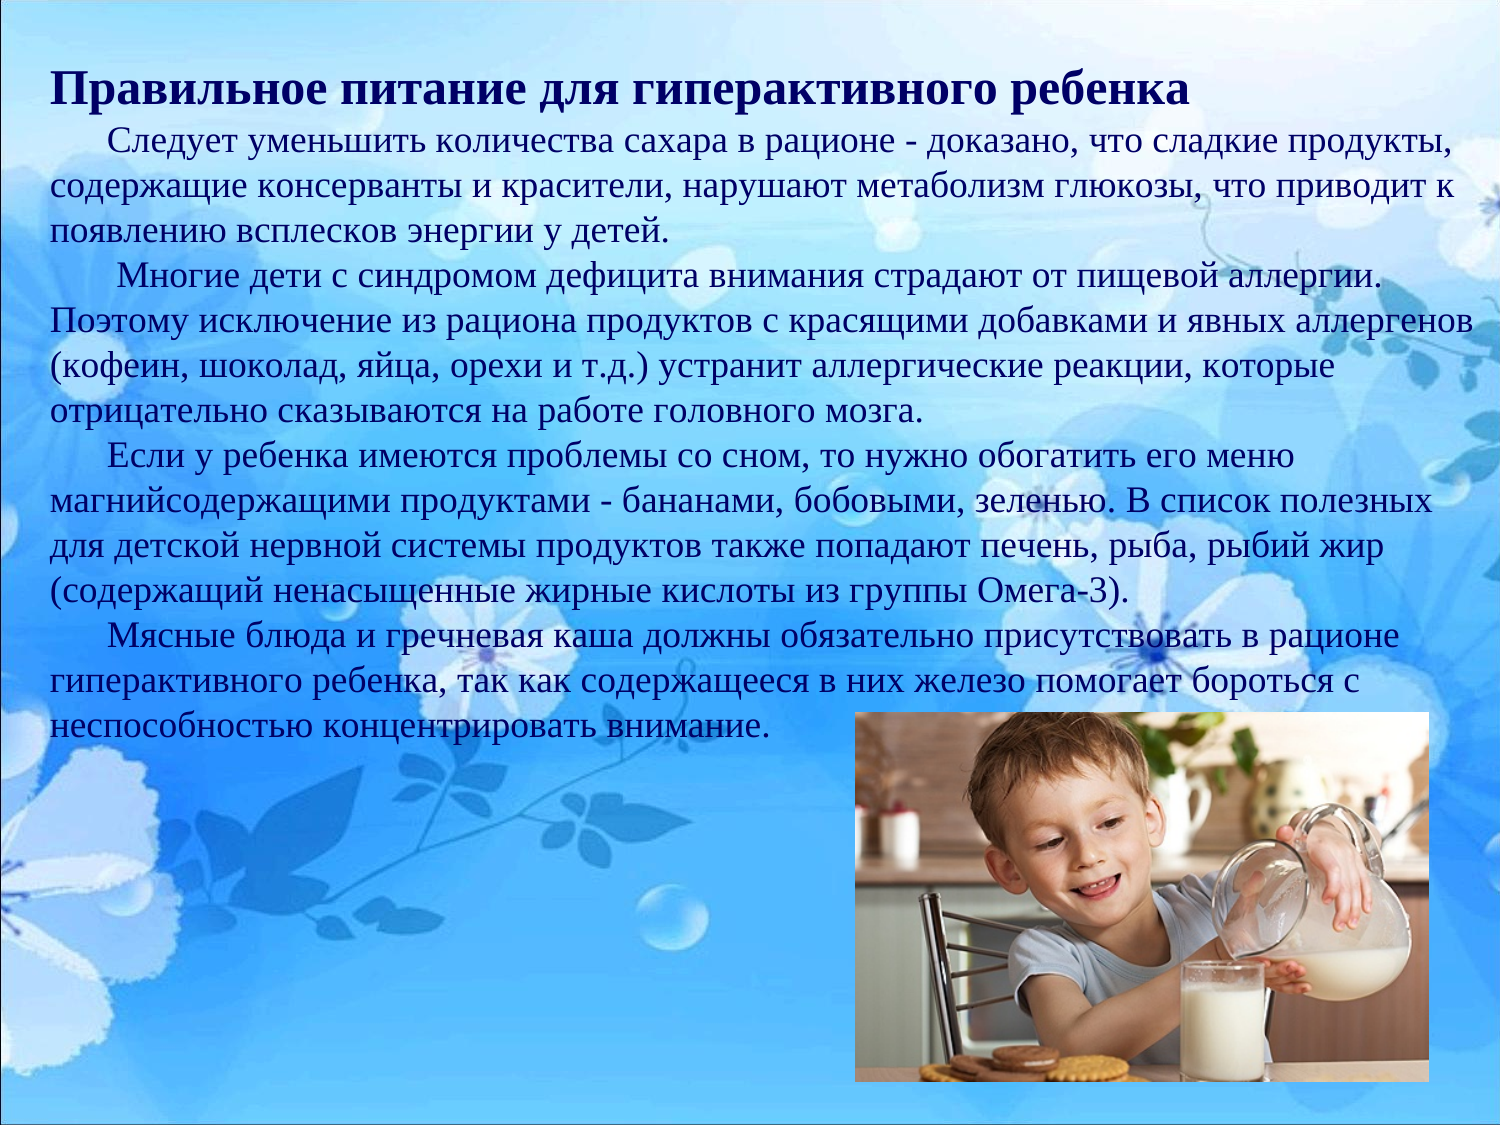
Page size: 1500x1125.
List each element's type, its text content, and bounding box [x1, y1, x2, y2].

picture [0, 0, 1500, 1125]
text_box Правильное питание для гиперактивного ребенка Следует уменьшить количества сахара в рационе - доказано, что сладкие продукты, содержащие консерванты и красители, нарушают метаболизм глюкозы, что приводит к появлению всплесков энергии у детей. Многие дети с синдромом дефицита внимания страдают от пищевой аллергии. Поэтому исключение из рациона продуктов с красящими добавками и явных аллергенов (кофеин, шоколад, яйца, орехи и т.д.) устранит аллергические реакции, которые отрицательно сказываются на работе головного мозга. Если у ребенка имеются проблемы со сном, то нужно обогатить его меню магнийсодержащими продуктами - бананами, бобовыми, зеленью. В список полезных для детской нервной системы продуктов также попадают печень, рыба, рыбий жир (содержащий ненасыщенные жирные кислоты из группы Омега-3). Мясные блюда и гречневая каша должны обязательно присутствовать в рационе гиперактивного ребенка, так как содержащееся в них железо помогает бороться с неспособностью концентрировать внимание. [35, 46, 1500, 753]
